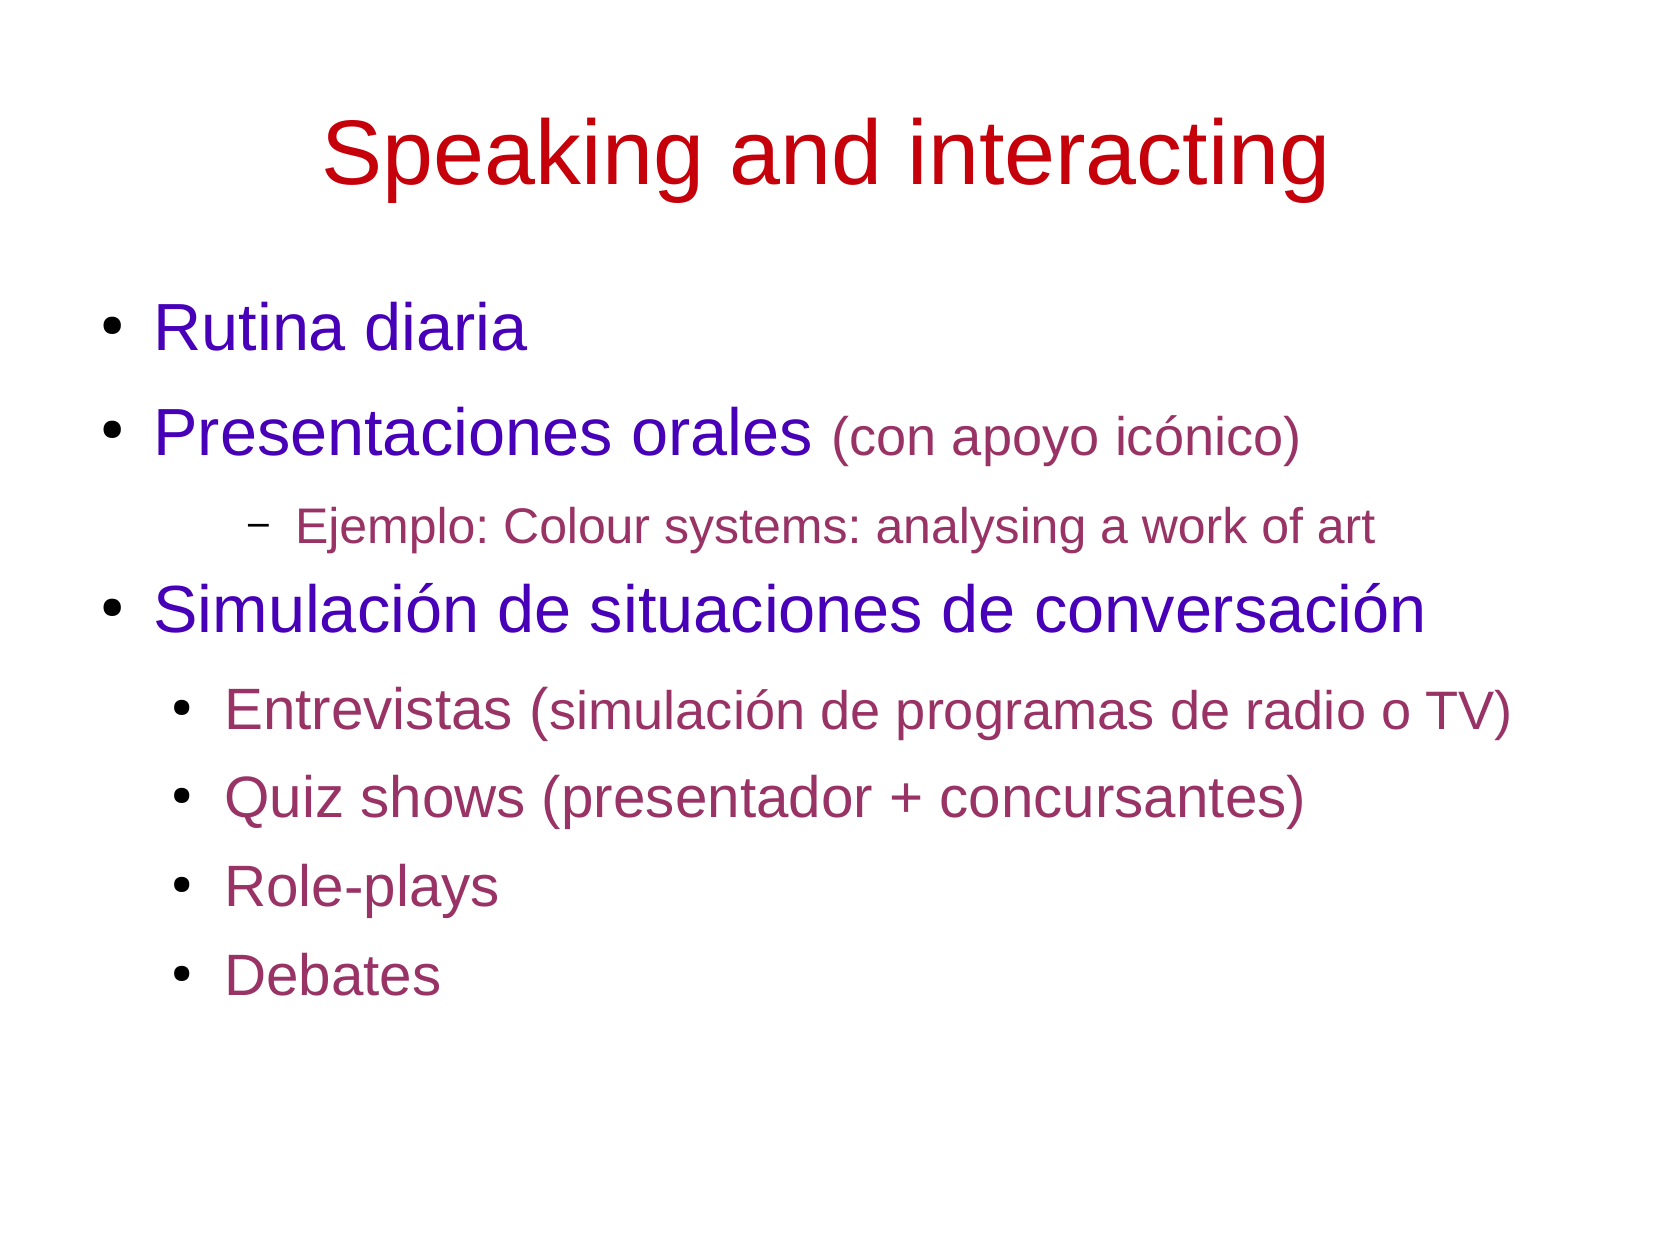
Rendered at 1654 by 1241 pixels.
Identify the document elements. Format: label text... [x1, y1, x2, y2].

title Speaking and interacting [82, 56, 1571, 250]
list Rutina diaria Presentaciones orales (con apoyo icónico) Ejemplo: Colour systems: analysing a work of art Simulación de situaciones de conversación Entrevistas (simulación de programas de radio o TV) Quiz shows (presentador + concursantes) Role-plays Debates [82, 290, 1571, 1106]
